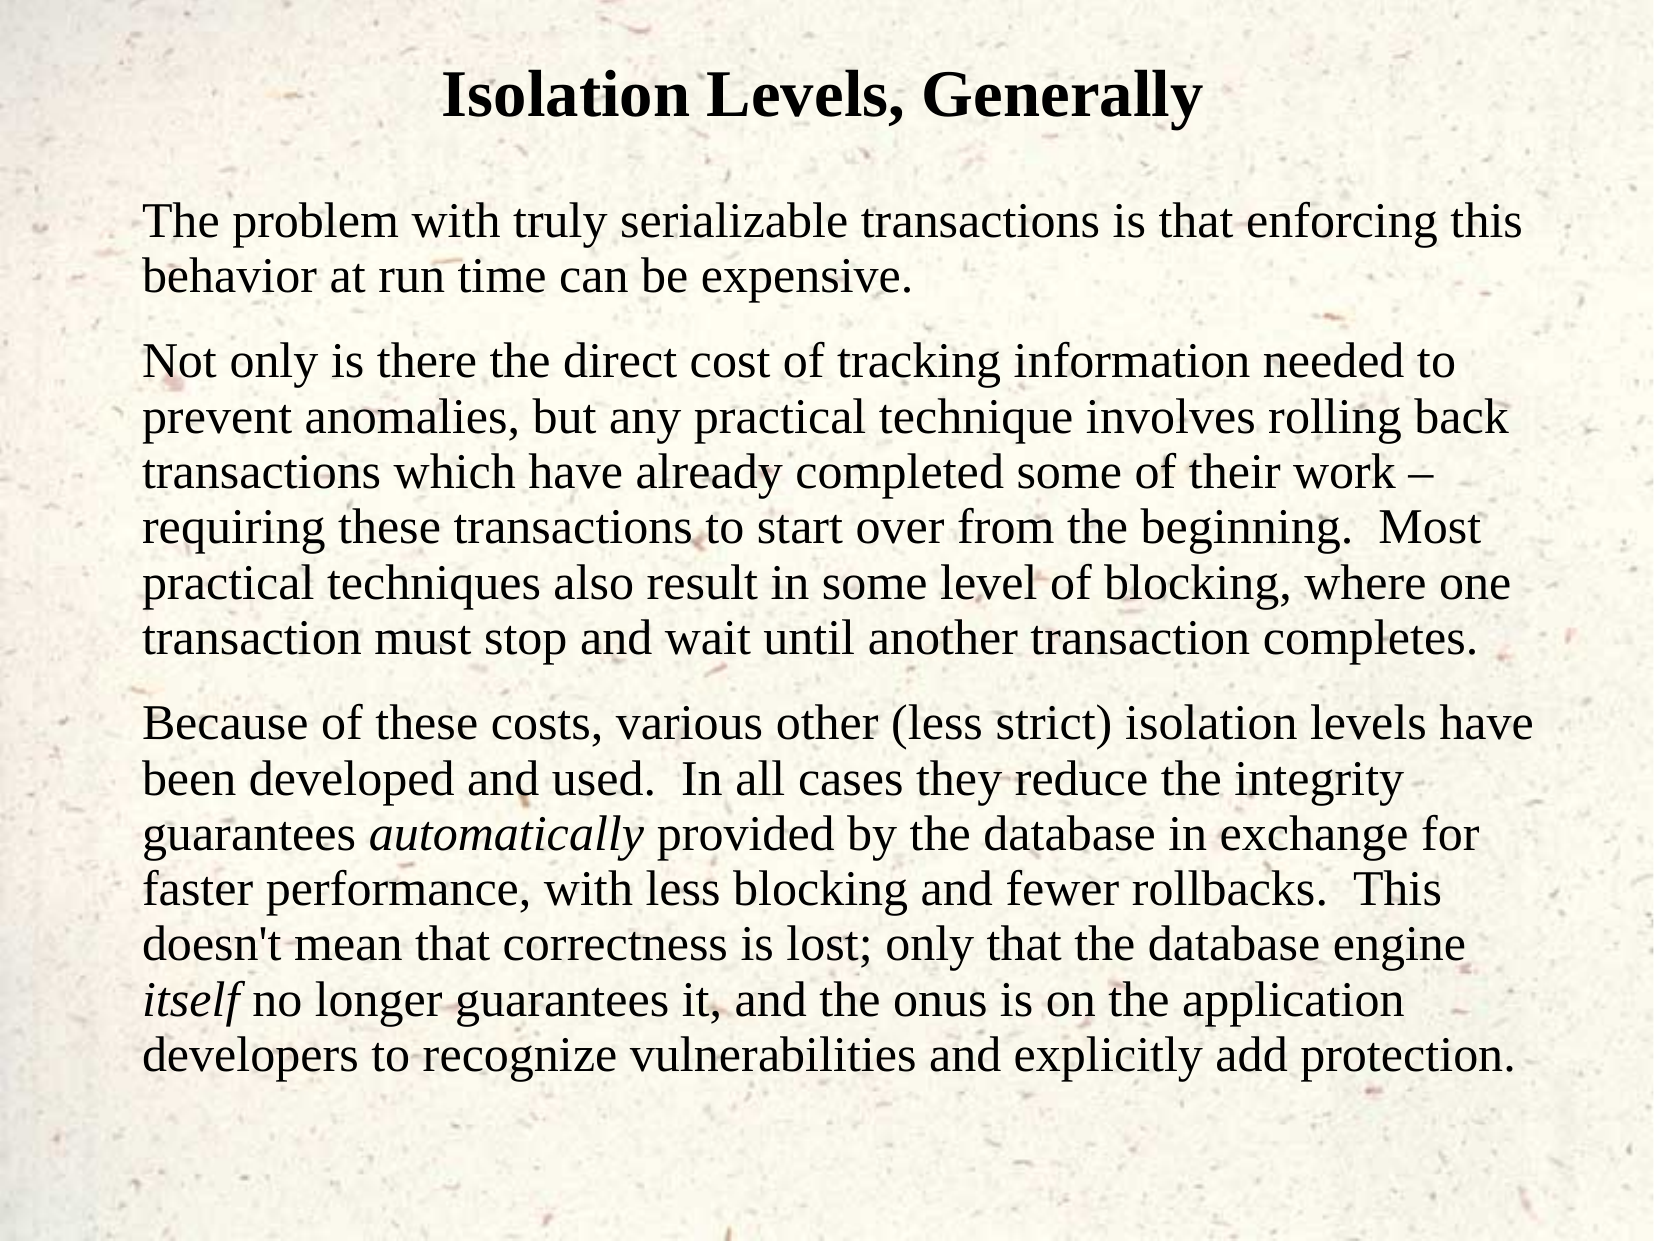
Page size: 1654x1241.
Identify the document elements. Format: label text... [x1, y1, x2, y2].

subtitle The problem with truly serializable transactions is that enforcing this behavior at run time can be expensive. Not only is there the direct cost of tracking information needed to prevent anomalies, but any practical technique involves rolling back transactions which have already completed some of their work – requiring these transactions to start over from the beginning. Most practical techniques also result in some level of blocking, where one transaction must stop and wait until another transaction completes. Because of these costs, various other (less strict) isolation levels have been developed and used. In all cases they reduce the integrity guarantees automatically provided by the database in exchange for faster performance, with less blocking and fewer rollbacks. This doesn't mean that correctness is lost; only that the database engine itself no longer guarantees it, and the onus is on the application developers to recognize vulnerabilities and explicitly add protection. [142, 150, 1536, 1126]
title Isolation Levels, Generally [112, 37, 1535, 151]
picture [0, 0, 1654, 1241]
